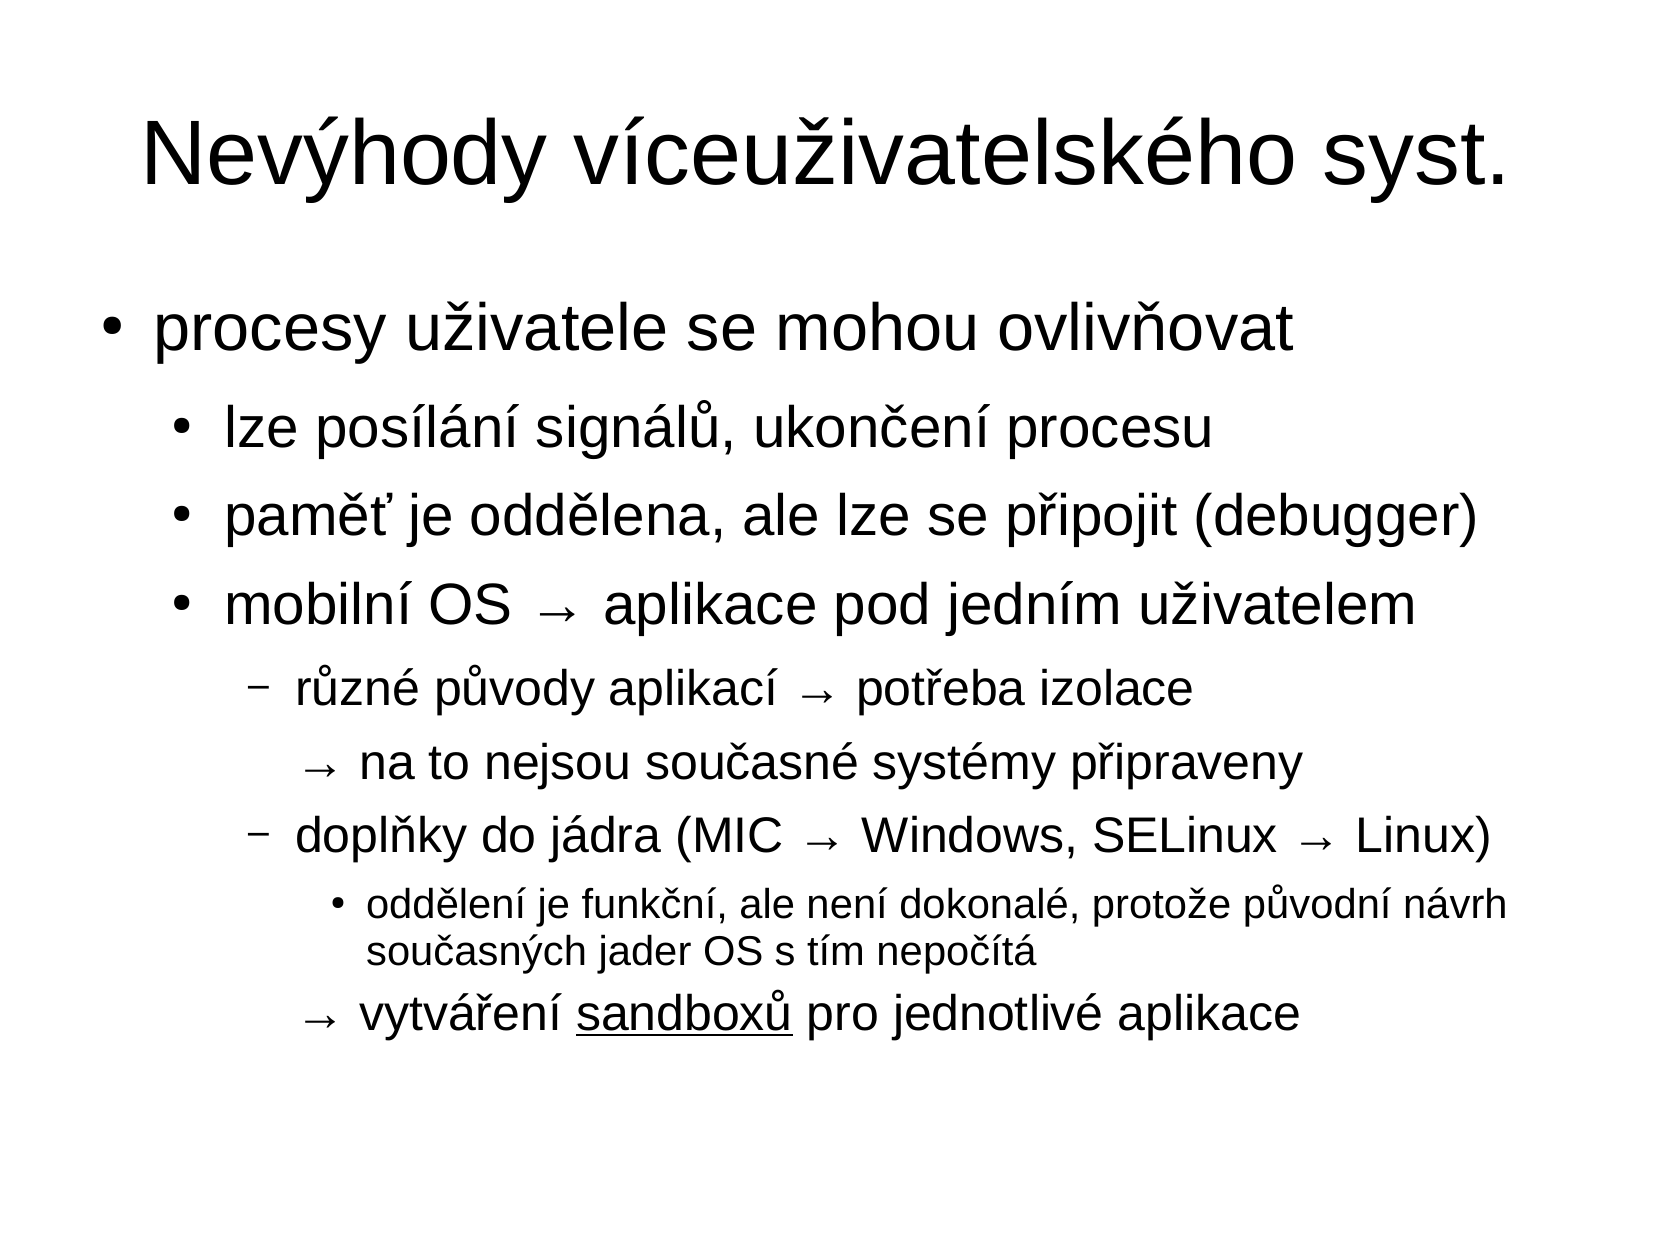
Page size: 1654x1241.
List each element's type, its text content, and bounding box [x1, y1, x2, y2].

title Nevýhody víceuživatelského syst. [82, 49, 1571, 257]
list procesy uživatele se mohou ovlivňovat lze posílání signálů, ukončení procesu paměť je oddělena, ale lze se připojit (debugger) mobilní OS → aplikace pod jedním uživatelem různé původy aplikací → potřeba izolace → na to nejsou současné systémy připraveny doplňky do jádra (MIC → Windows, SELinux → Linux) oddělení je funkční, ale není dokonalé, protože původní návrh současných jader OS s tím nepočítá → vytváření sandboxů pro jednotlivé aplikace [82, 290, 1571, 1042]
